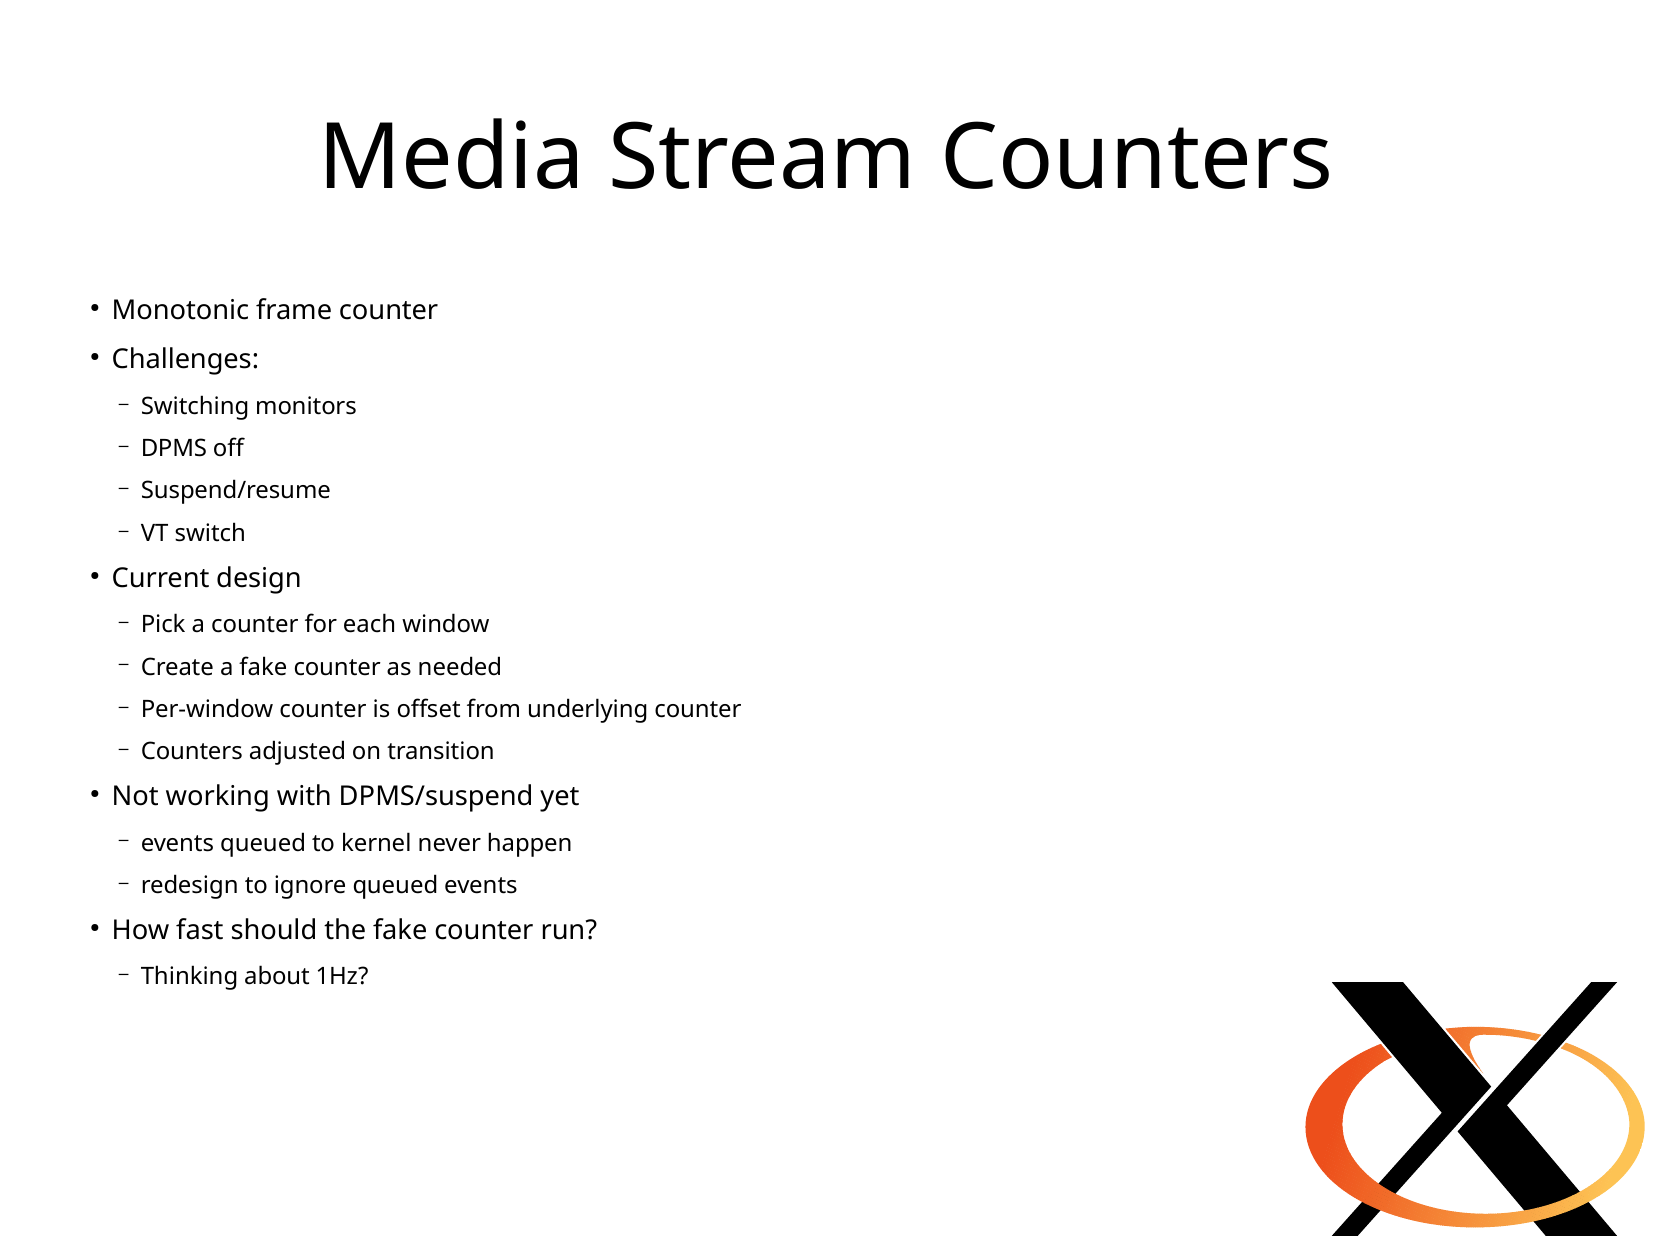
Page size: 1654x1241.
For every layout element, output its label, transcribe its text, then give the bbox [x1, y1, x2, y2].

title Media Stream Counters [82, 49, 1571, 257]
list Monotonic frame counter Challenges: Switching monitors DPMS off Suspend/resume VT switch Current design Pick a counter for each window Create a fake counter as needed Per-window counter is offset from underlying counter Counters adjusted on transition Not working with DPMS/suspend yet events queued to kernel never happen redesign to ignore queued events How fast should the fake counter run? Thinking about 1Hz? [82, 290, 1571, 1010]
